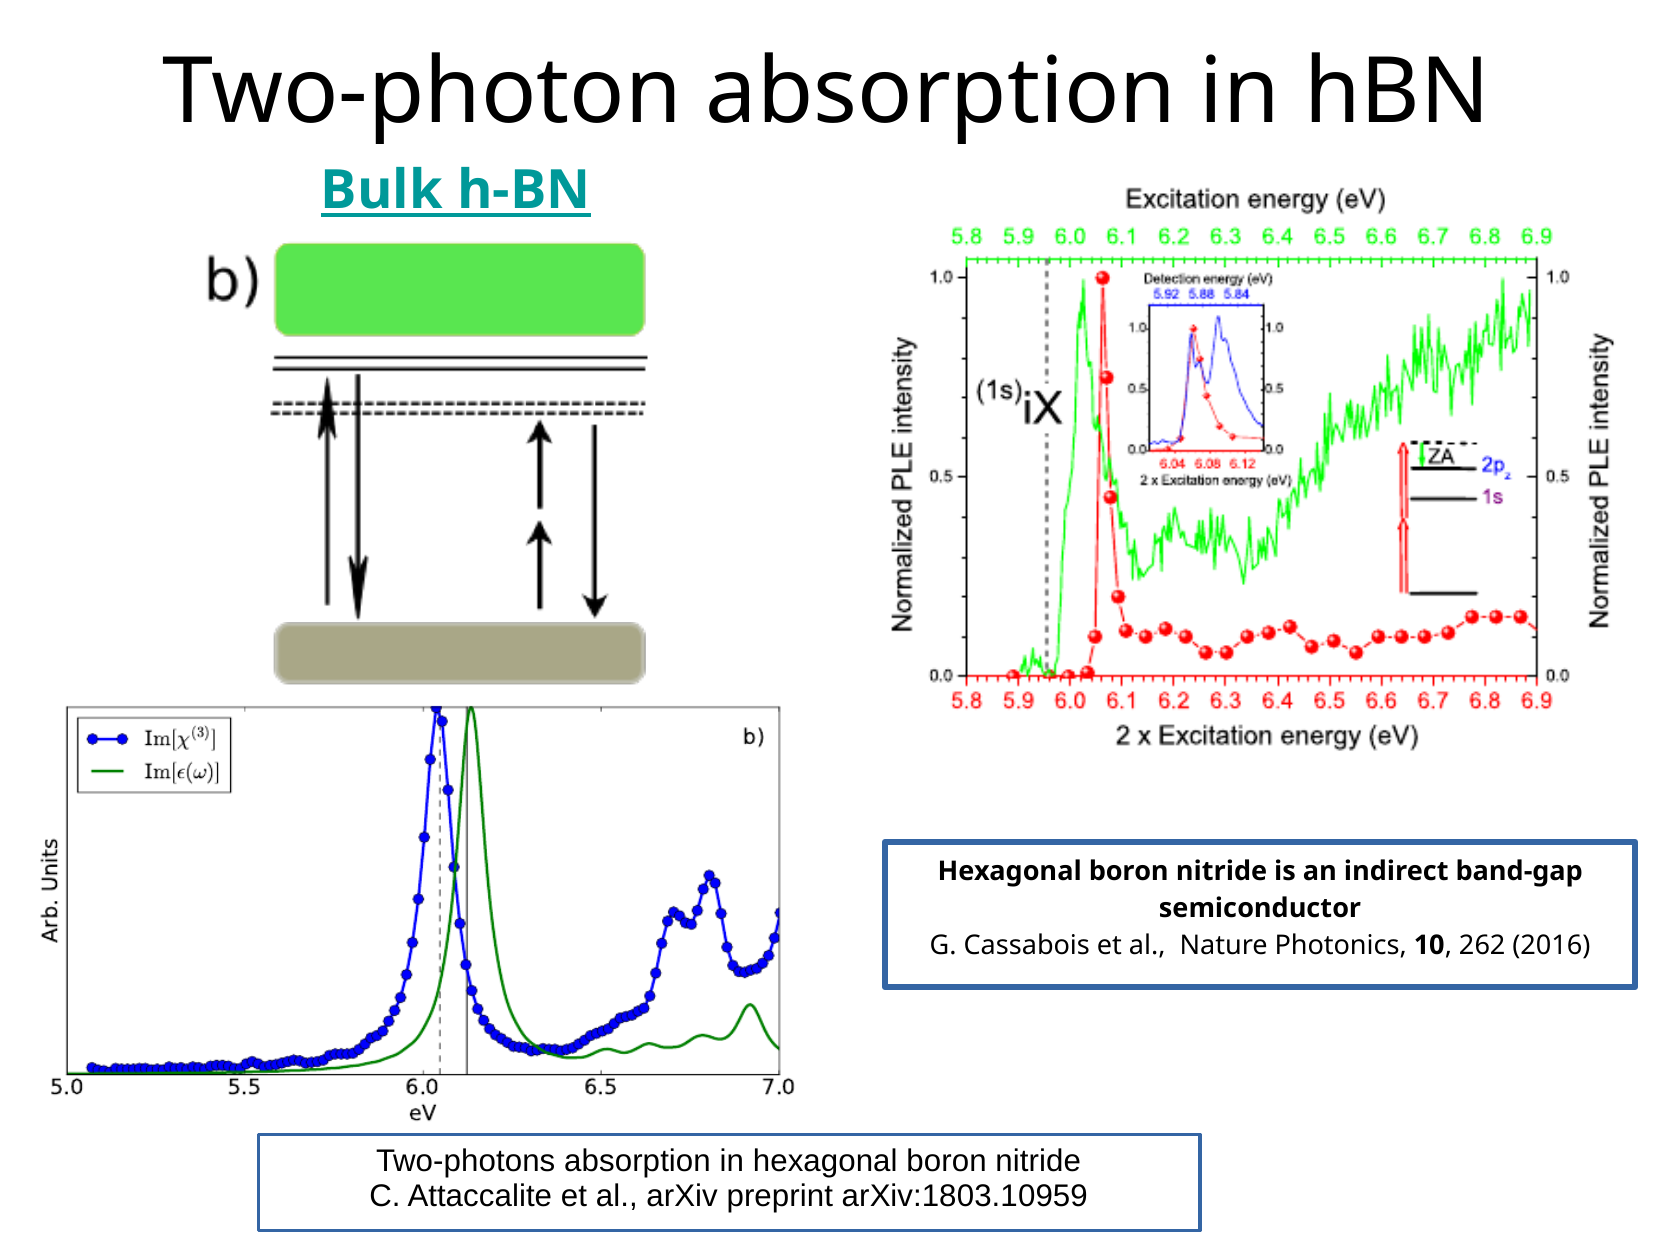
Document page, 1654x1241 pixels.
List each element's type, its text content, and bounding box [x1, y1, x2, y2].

text_box Two-photons absorption in hexagonal boron nitride C. Attaccalite et al., arXiv preprint arXiv:1803.10959 [258, 1134, 1201, 1231]
picture [30, 218, 809, 1126]
title Two-photon absorption in hBN [82, 14, 1571, 160]
text_box Hexagonal boron nitride is an indirect band-gap semiconductor G. Cassabois et al., Nature Photonics, 10, 262 (2016) [885, 841, 1636, 988]
text_box Bulk h-BN [248, 160, 686, 228]
picture [859, 159, 1636, 775]
